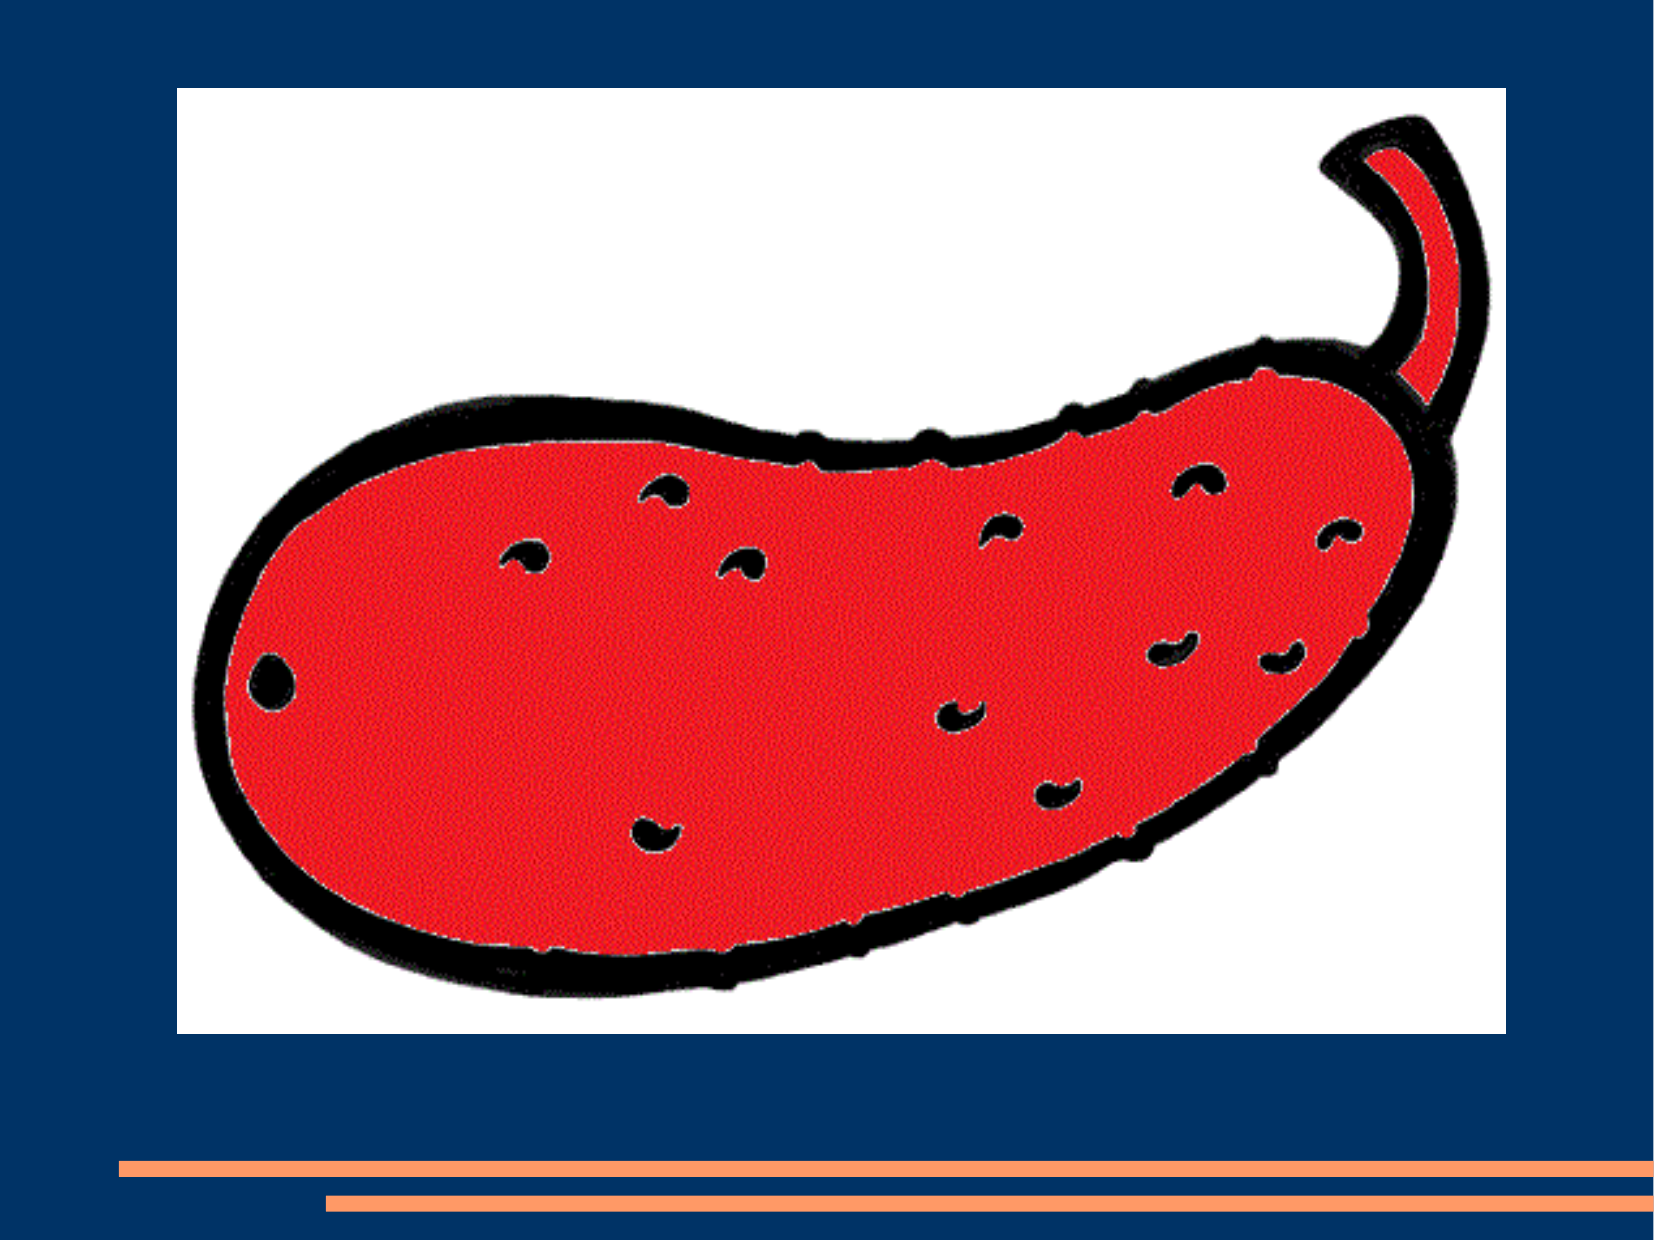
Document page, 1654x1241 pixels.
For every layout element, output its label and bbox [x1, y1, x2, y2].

picture [177, 88, 1506, 1034]
